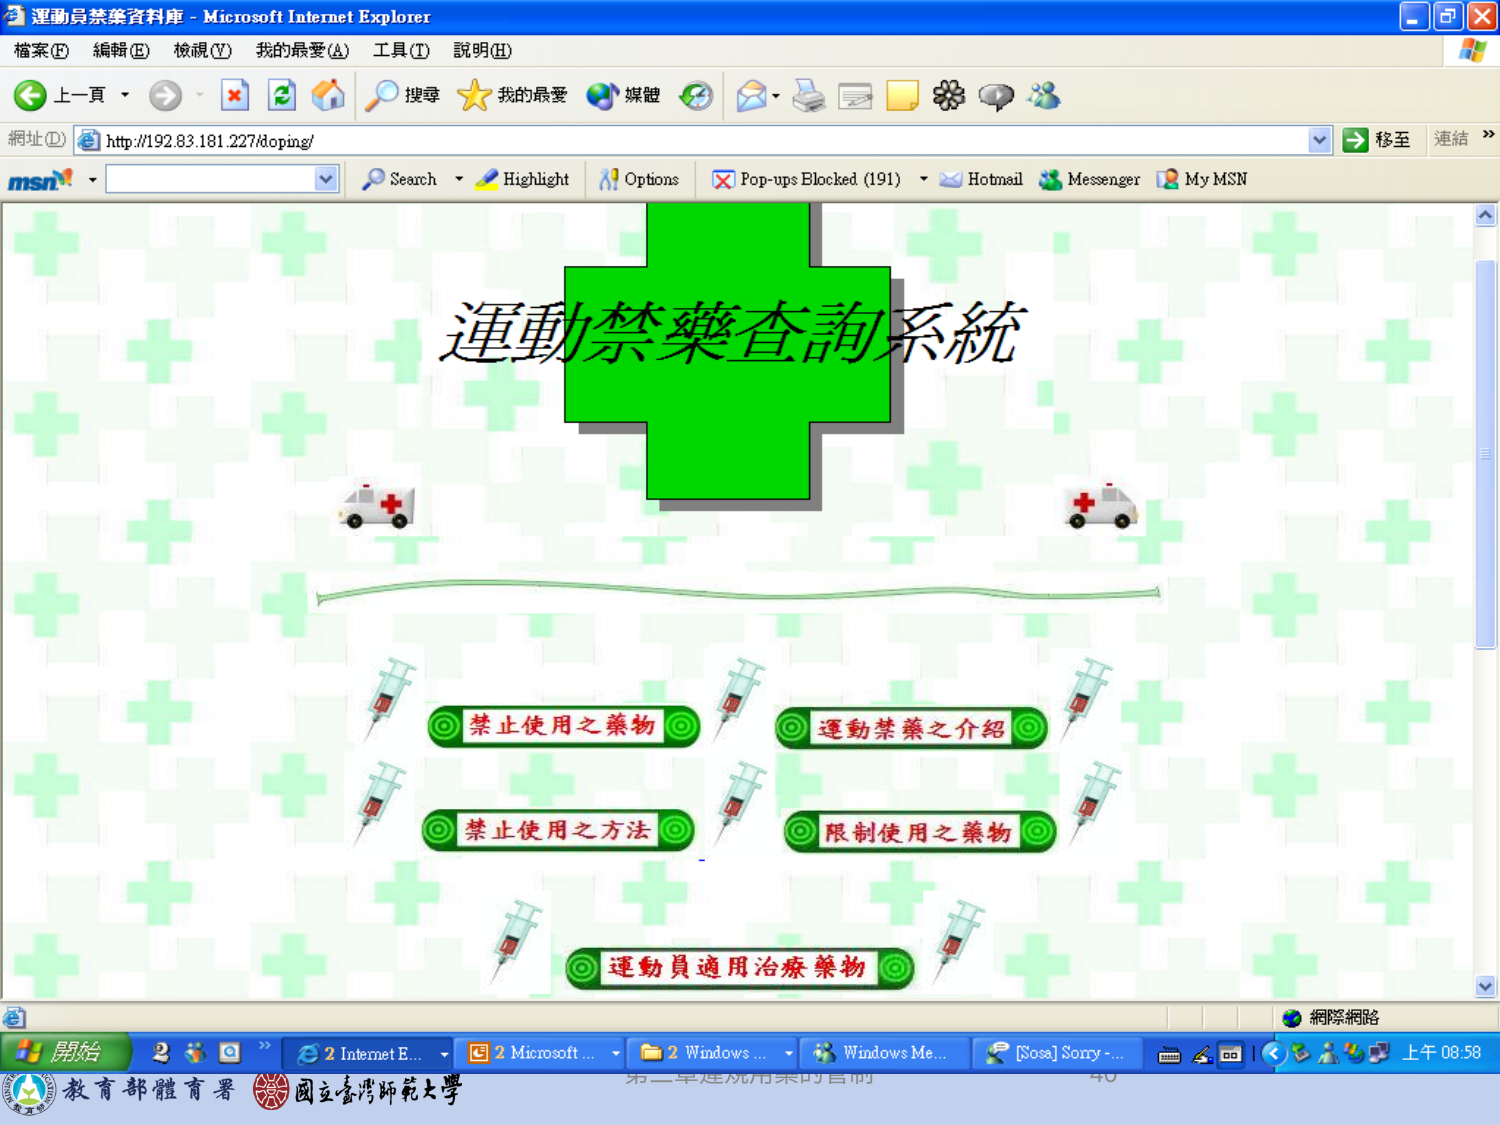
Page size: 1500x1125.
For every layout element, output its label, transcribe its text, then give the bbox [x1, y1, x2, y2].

chart [0, 0, 1500, 1074]
text_box 第三章違規用藥的管制 [512, 1074, 988, 1103]
text_box [1074, 1074, 1426, 1103]
